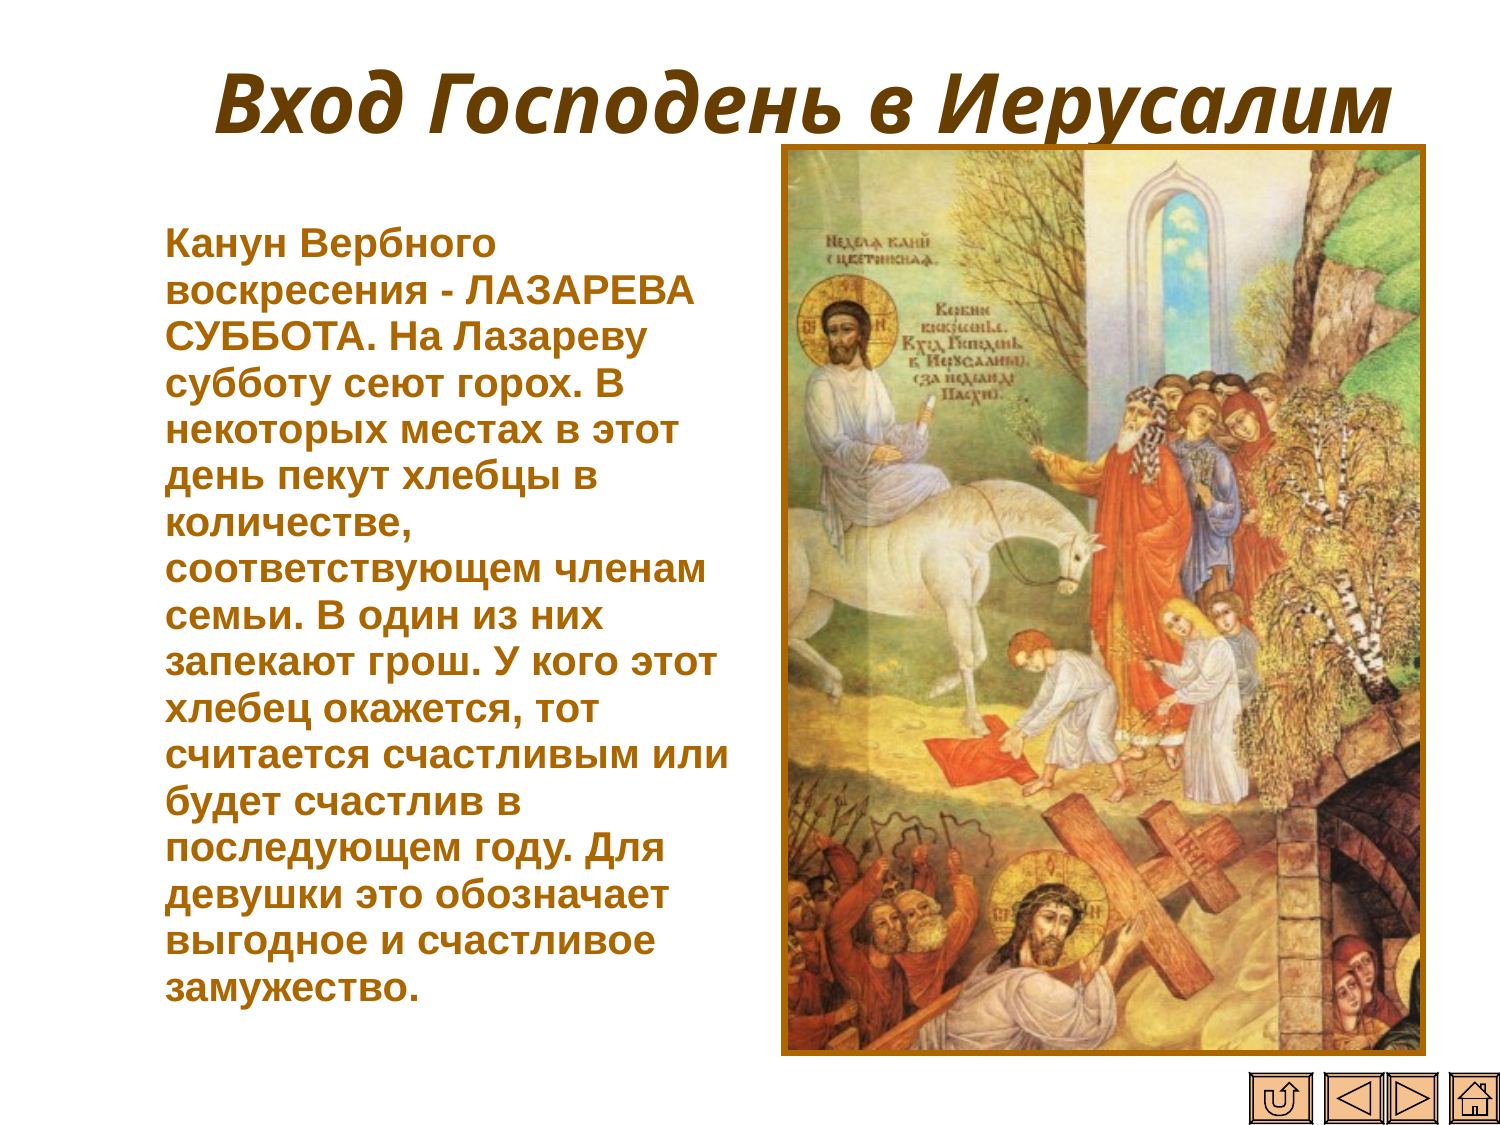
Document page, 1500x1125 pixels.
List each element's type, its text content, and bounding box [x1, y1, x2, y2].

text_box [1387, 1073, 1438, 1124]
text_box Канун Вербного воскресения - ЛАЗАРЕВА СУББОТА. На Лазареву субботу сеют горох. В некоторых местах в этот день пекут хлебцы в количестве, соответствующем членам семьи. В один из них запекают грош. У кого этот хлебец окажется, тот считается счастливым или будет счастлив в последующем году. Для девушки это обозначает выгодное и счастливое замужество. [149, 212, 750, 1018]
text_box [1449, 1073, 1500, 1124]
text_box [1324, 1073, 1384, 1124]
text_box [1249, 1073, 1313, 1124]
text_box Вход Господень в Иерусалим [212, 37, 1395, 138]
picture [787, 149, 1420, 1050]
